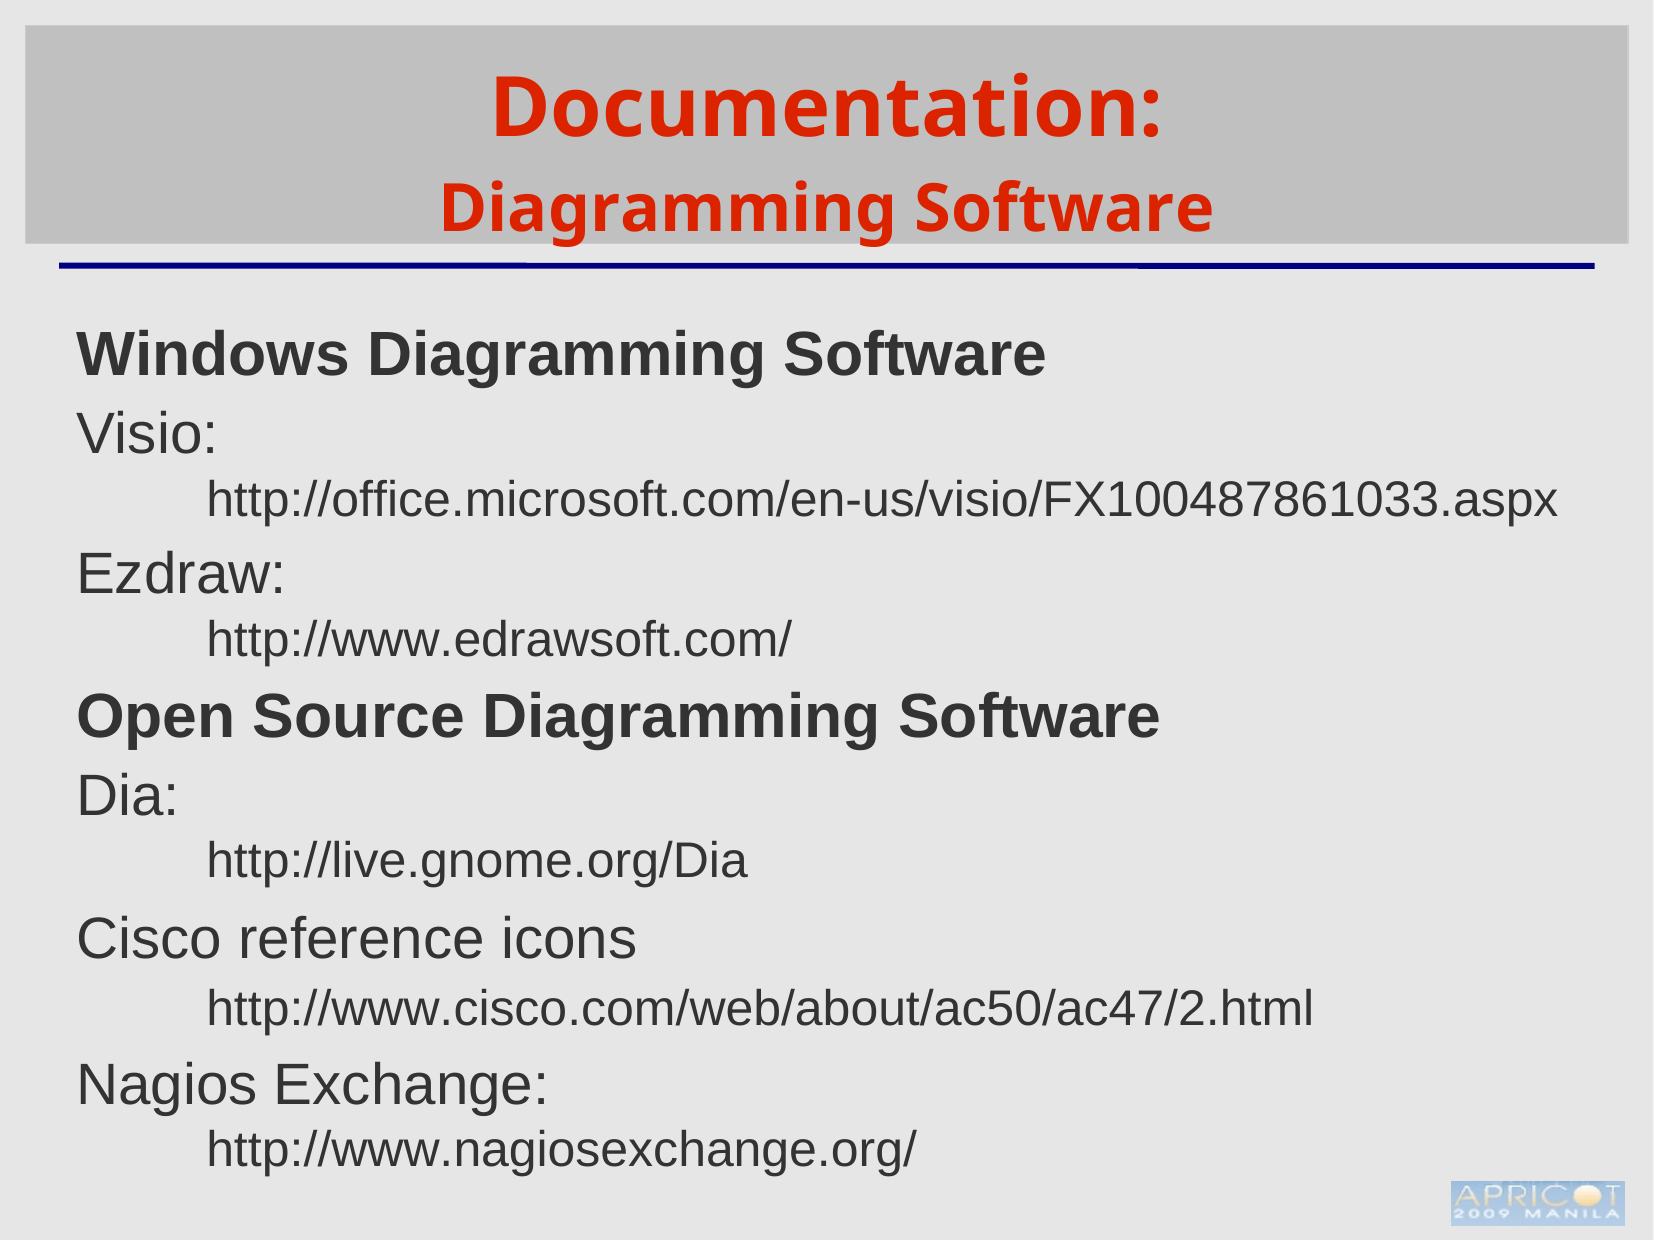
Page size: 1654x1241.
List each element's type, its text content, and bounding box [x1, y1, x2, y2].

title Documentation: Diagramming Software [121, 46, 1532, 253]
picture [1451, 1181, 1625, 1226]
list Windows Diagramming Software Visio: http://office.microsoft.com/en-us/visio/FX100487861033.aspx Ezdraw: http://www.edrawsoft.com/ Open Source Diagramming Software Dia: http://live.gnome.org/Dia Cisco reference icons http://www.cisco.com/web/about/ac50/ac47/2.html Nagios Exchange: http://www.nagiosexchange.org/ [59, 322, 1593, 1182]
